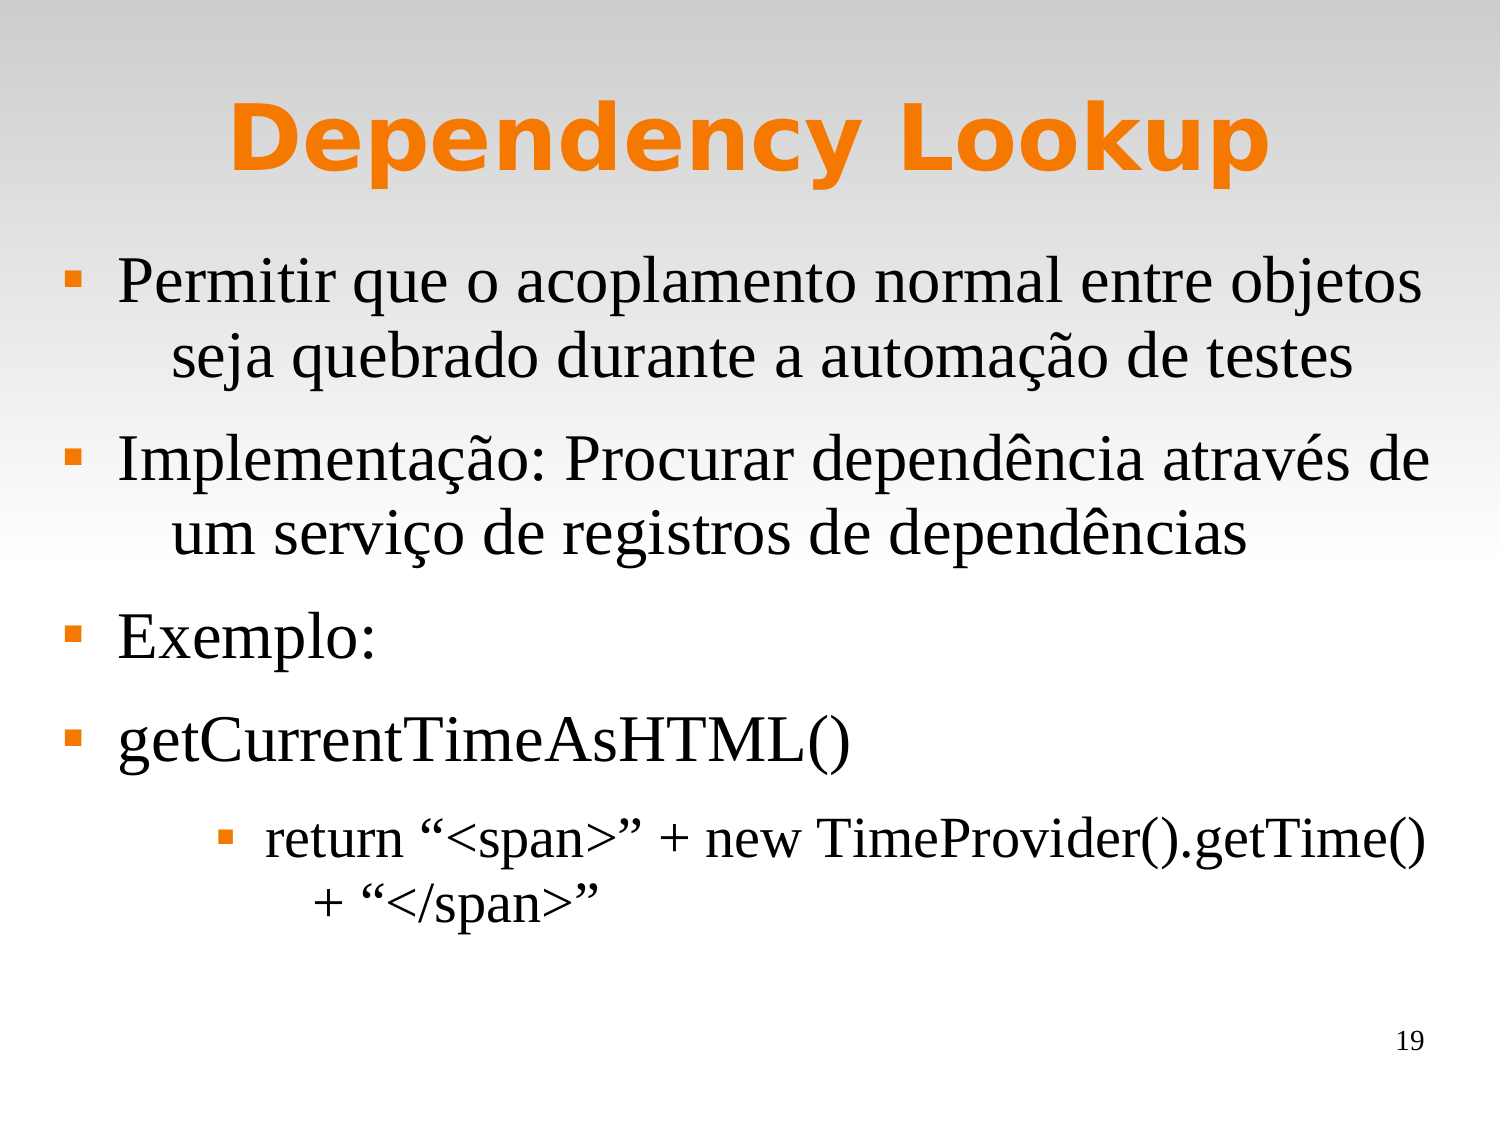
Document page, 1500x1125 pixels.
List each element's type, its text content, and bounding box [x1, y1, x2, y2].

list Permitir que o acoplamento normal entre objetos seja quebrado durante a automação de testes Implementação: Procurar dependência através de um serviço de registros de dependências Exemplo: getCurrentTimeAsHTML() return “<span>” + new TimeProvider().getTime() + “</span>” [29, 243, 1468, 1072]
title Dependency Lookup [75, 44, 1425, 233]
